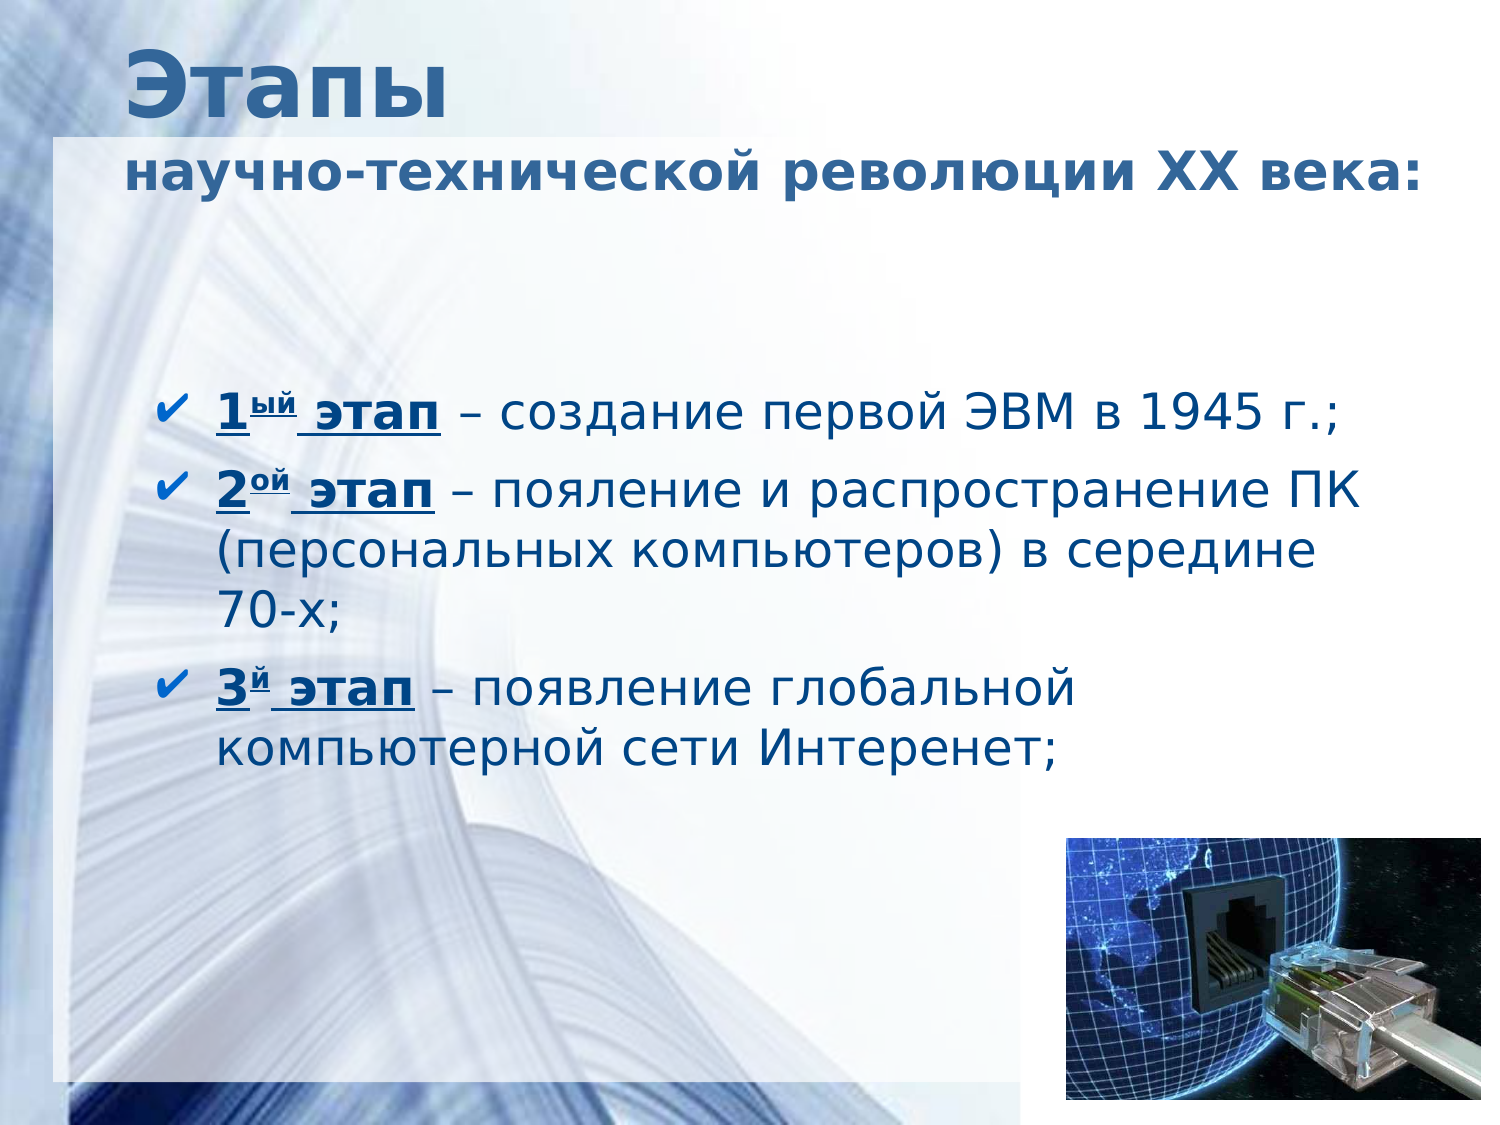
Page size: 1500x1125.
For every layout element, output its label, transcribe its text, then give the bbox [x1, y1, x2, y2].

text_box Этапы научно-технической революции ХХ века: [108, 18, 1442, 209]
picture [0, 0, 1500, 1125]
text_box 1ый этап – создание первой ЭВМ в 1945 г.; 2ой этап – пояление и распространение ПК (персональных компьютеров) в середине 70-х; 3й этап – появление глобальной компьютерной сети Интеренет; [141, 312, 1394, 719]
